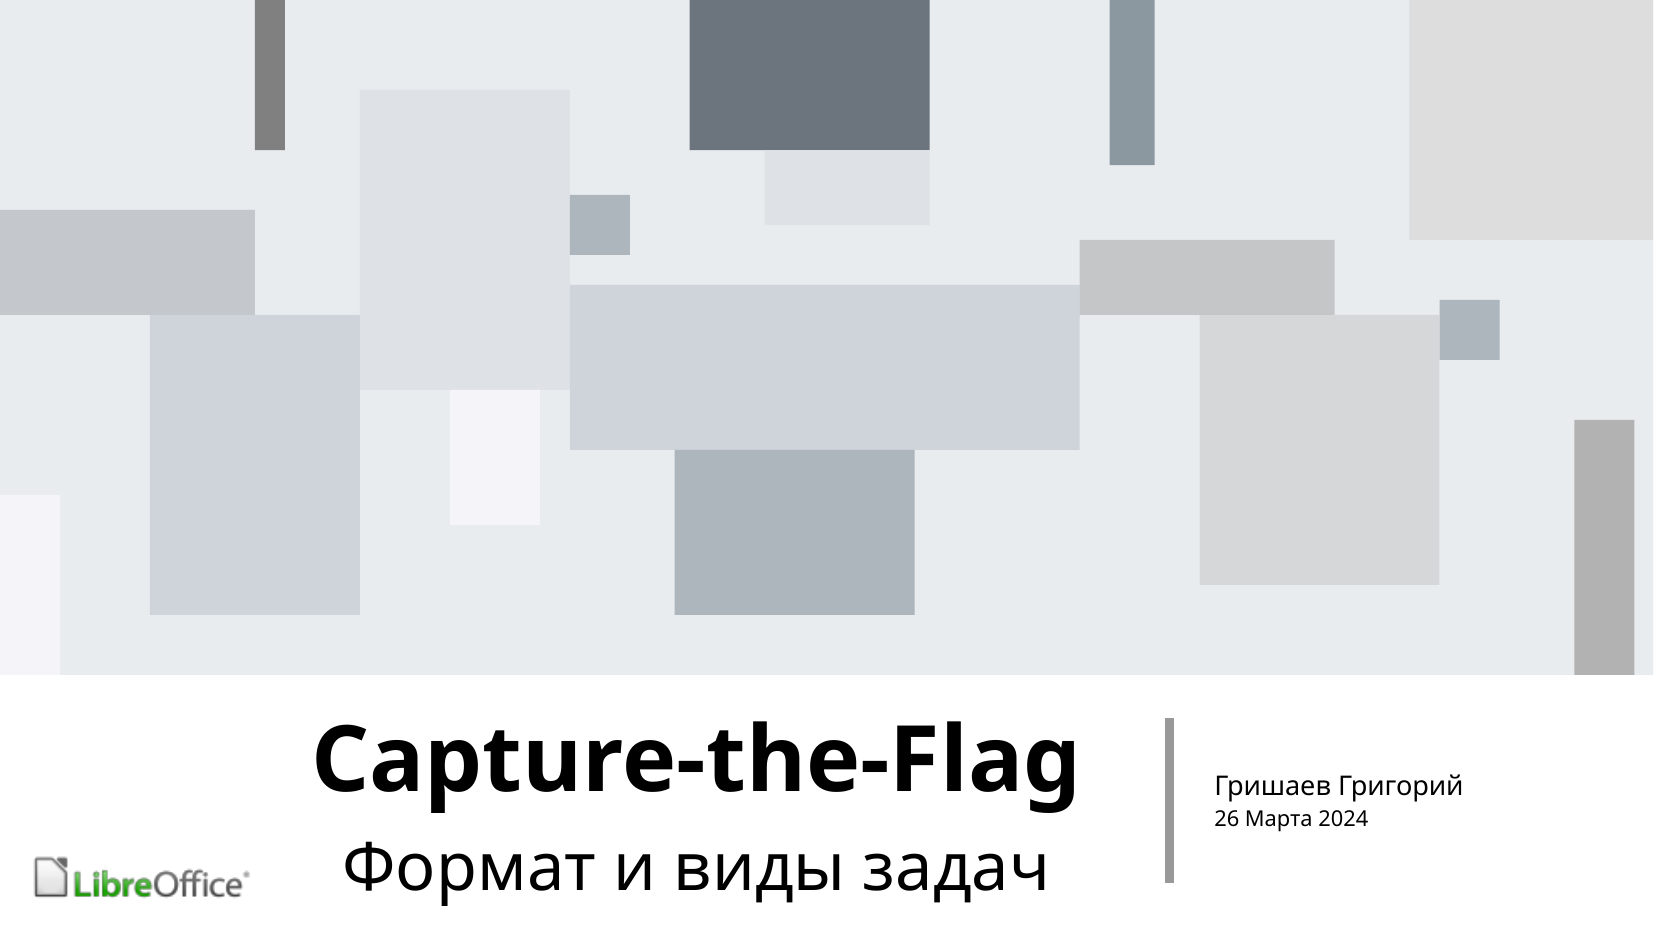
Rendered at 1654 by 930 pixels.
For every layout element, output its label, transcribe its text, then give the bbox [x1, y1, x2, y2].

text_box Гришаев Григорий 26 Марта 2024 [1199, 759, 1590, 841]
subtitle Формат и виды задач [262, 819, 1131, 910]
title Capture-the-Flag [262, 693, 1131, 819]
picture [29, 852, 255, 903]
